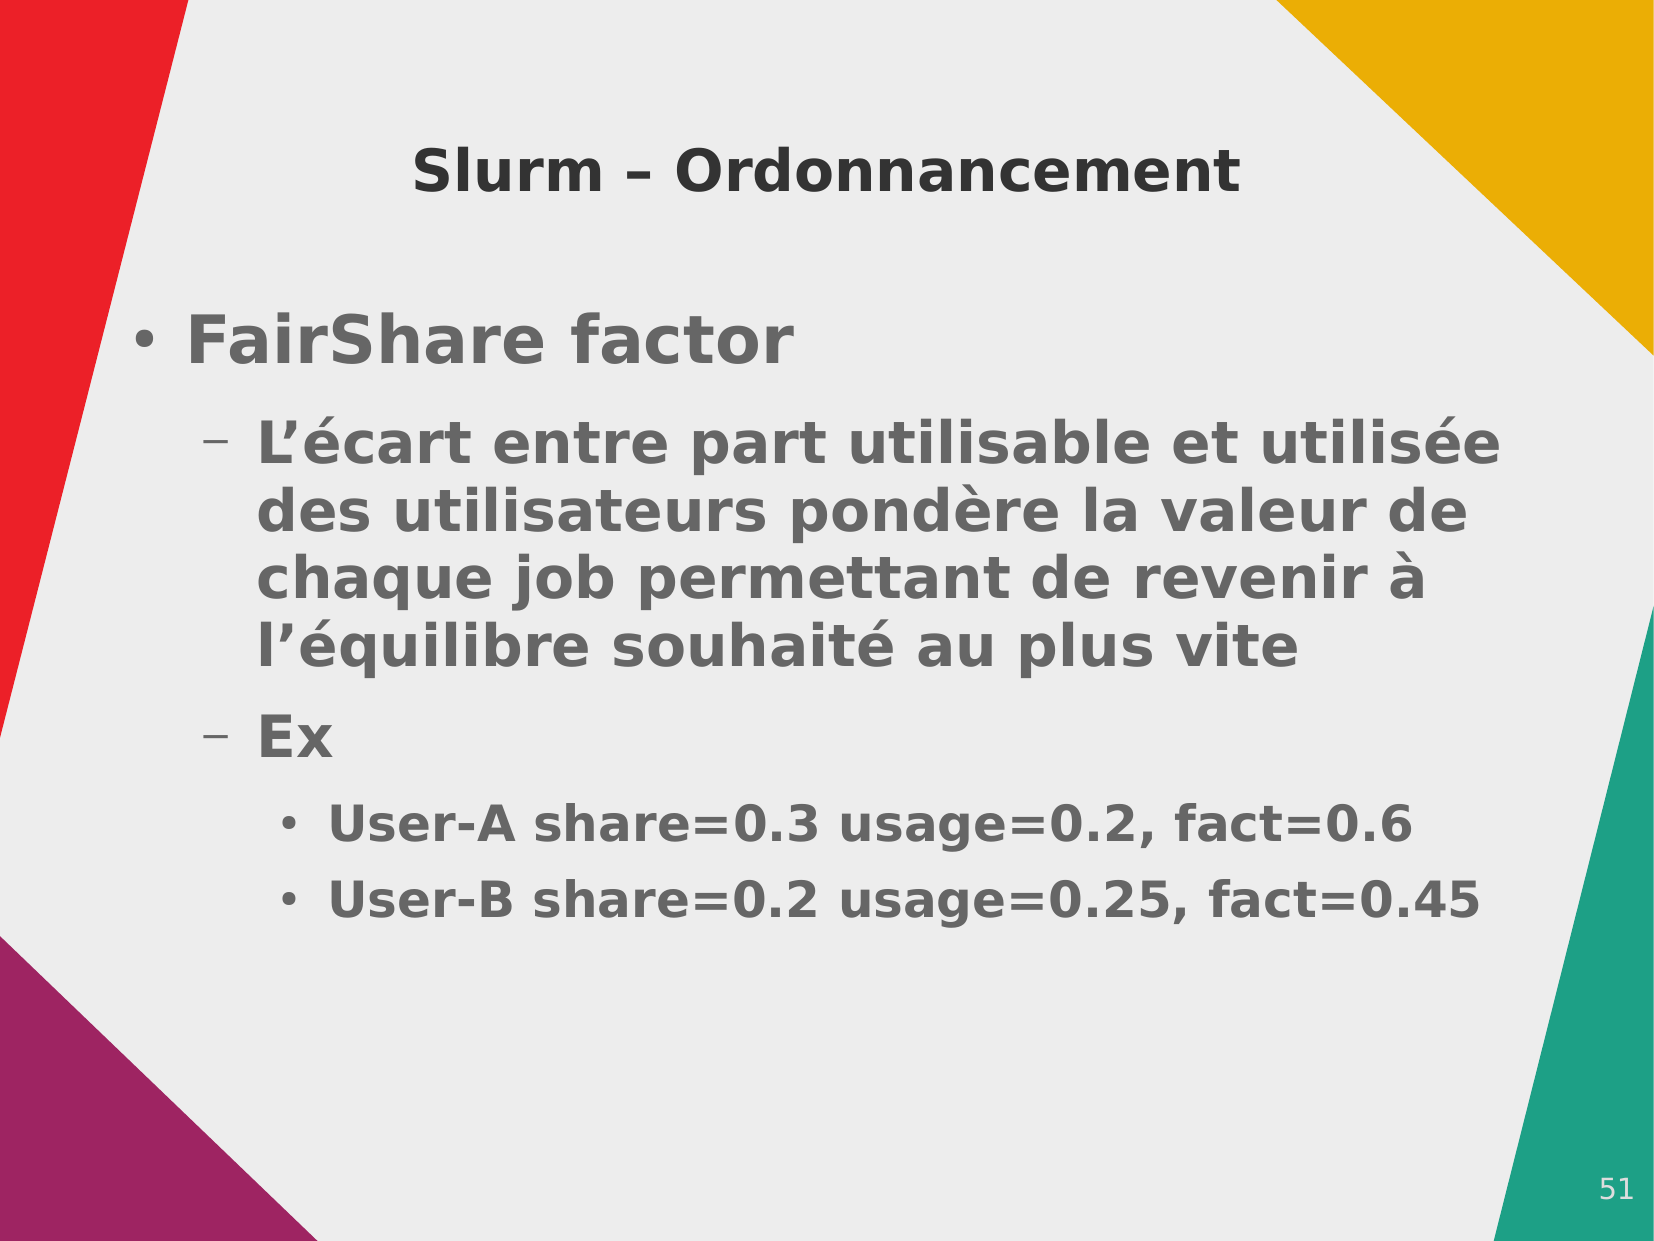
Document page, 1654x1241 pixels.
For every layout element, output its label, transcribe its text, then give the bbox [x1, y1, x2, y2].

list FairShare factor L’écart entre part utilisable et utilisée des utilisateurs pondère la valeur de chaque job permettant de revenir à l’équilibre souhaité au plus vite Ex User-A share=0.3 usage=0.2, fact=0.6 User-B share=0.2 usage=0.25, fact=0.45 [114, 302, 1539, 1217]
title Slurm – Ordonnancement [114, 73, 1539, 271]
